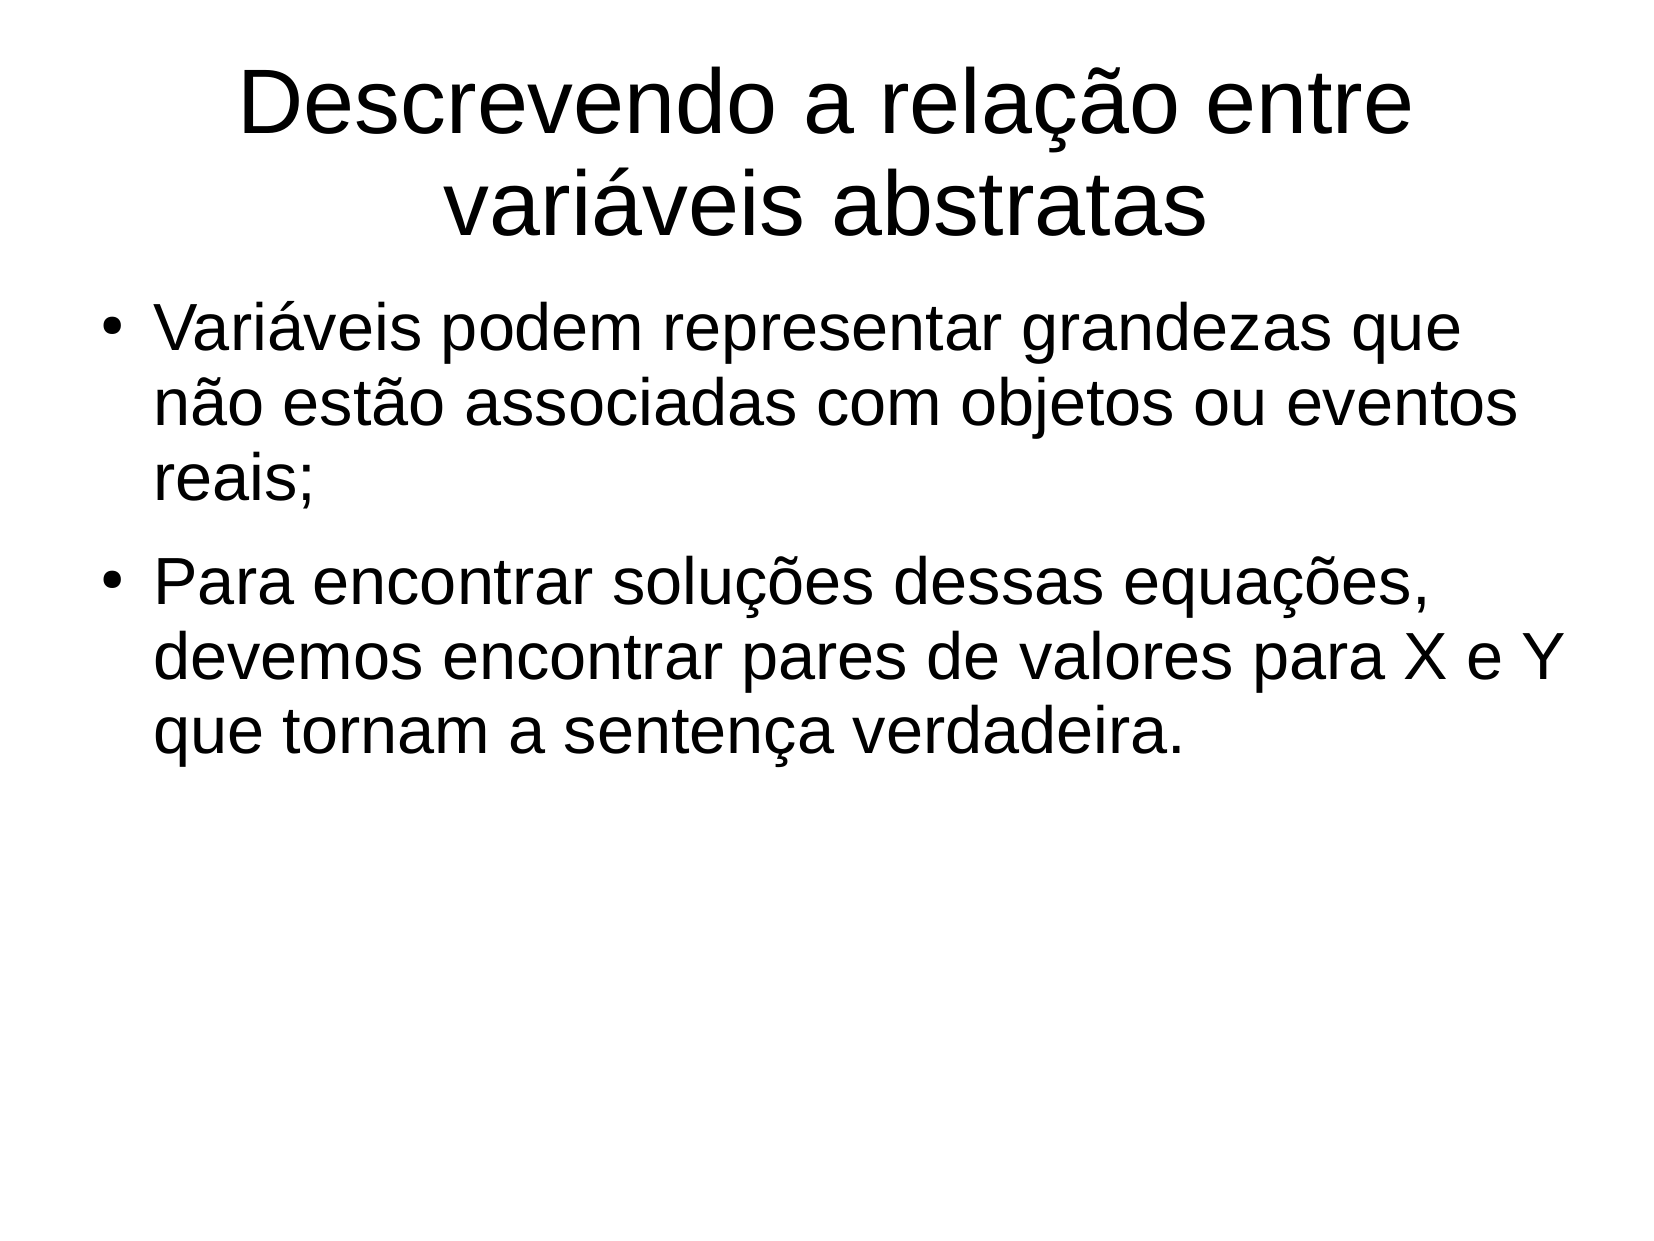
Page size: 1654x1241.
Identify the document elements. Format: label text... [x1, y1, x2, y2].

title Descrevendo a relação entre variáveis abstratas [82, 49, 1571, 257]
list Variáveis podem representar grandezas que não estão associadas com objetos ou eventos reais; Para encontrar soluções dessas equações, devemos encontrar pares de valores para X e Y que tornam a sentença verdadeira. [82, 290, 1571, 1010]
